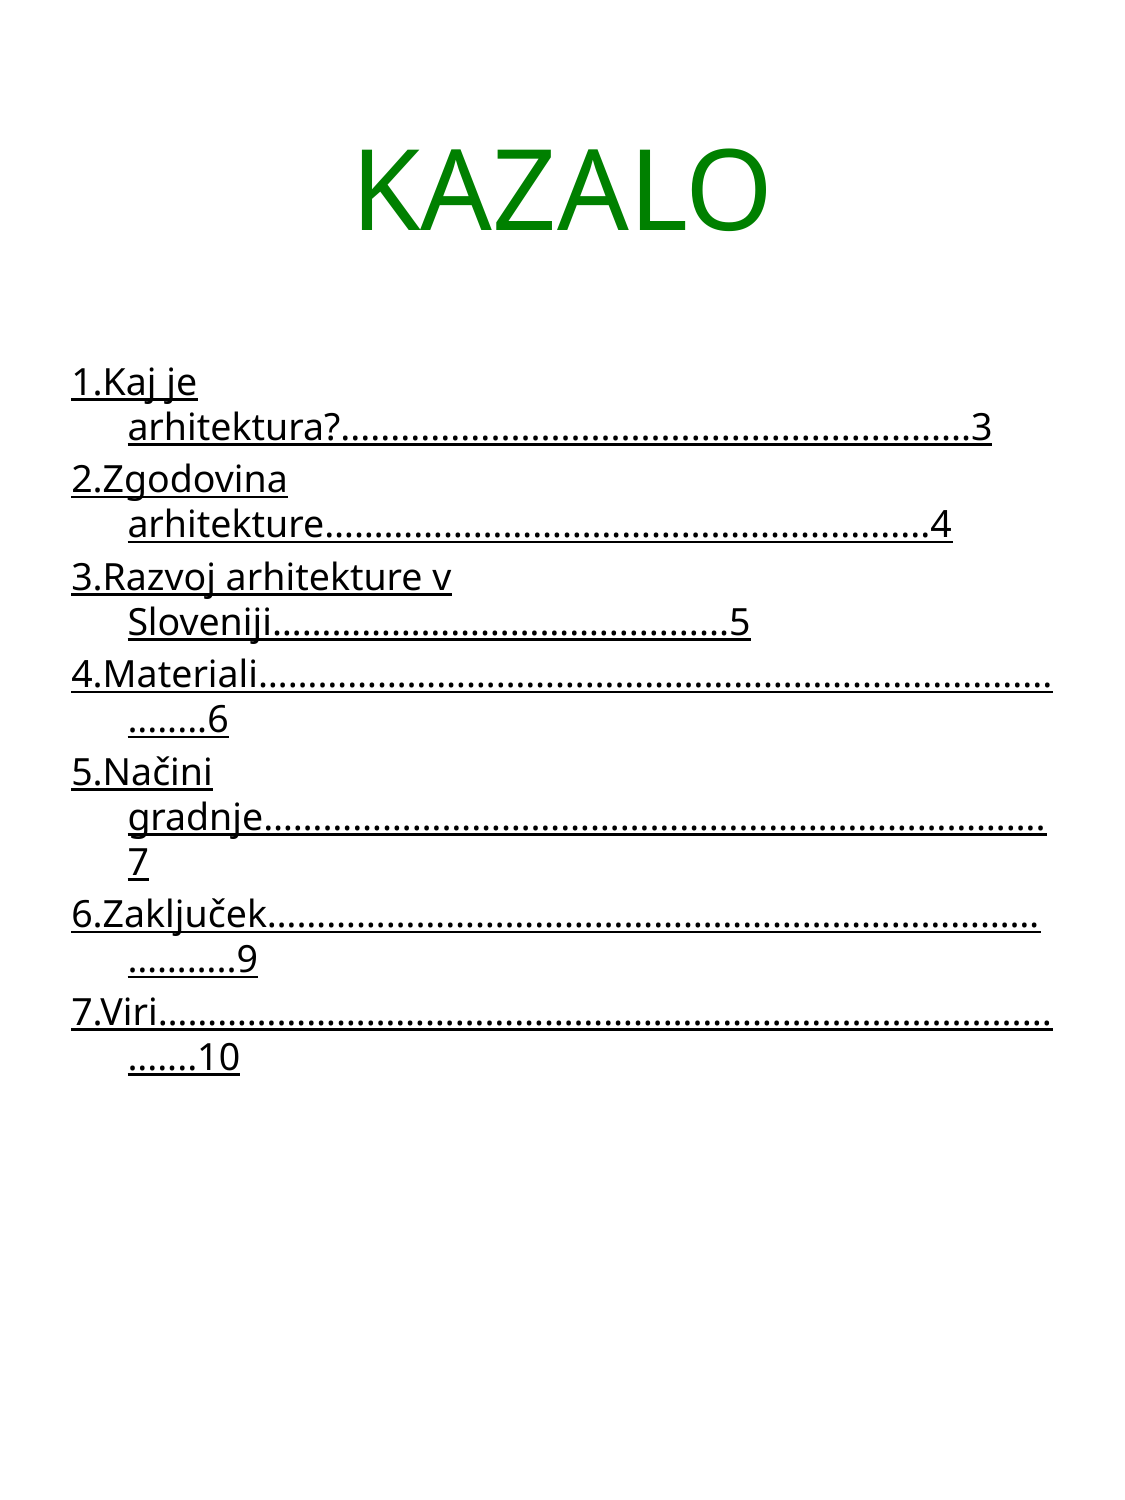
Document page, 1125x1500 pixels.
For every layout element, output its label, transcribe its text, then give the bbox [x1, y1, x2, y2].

list 1.Kaj je arhitektura?...............................................................3 2.Zgodovina arhitekture……………………………………...................4 3.Razvoj arhitekture v Sloveniji…………………………….............5 4.Materiali……………………………………………………............................6 5.Načini gradnje…………………………………………………………………….7 6.Zaključek……………………………………………………………………………..9 7.Viri…………………………………………………………...............................10 [56, 350, 1069, 1340]
title KAZALO [56, 60, 1069, 311]
